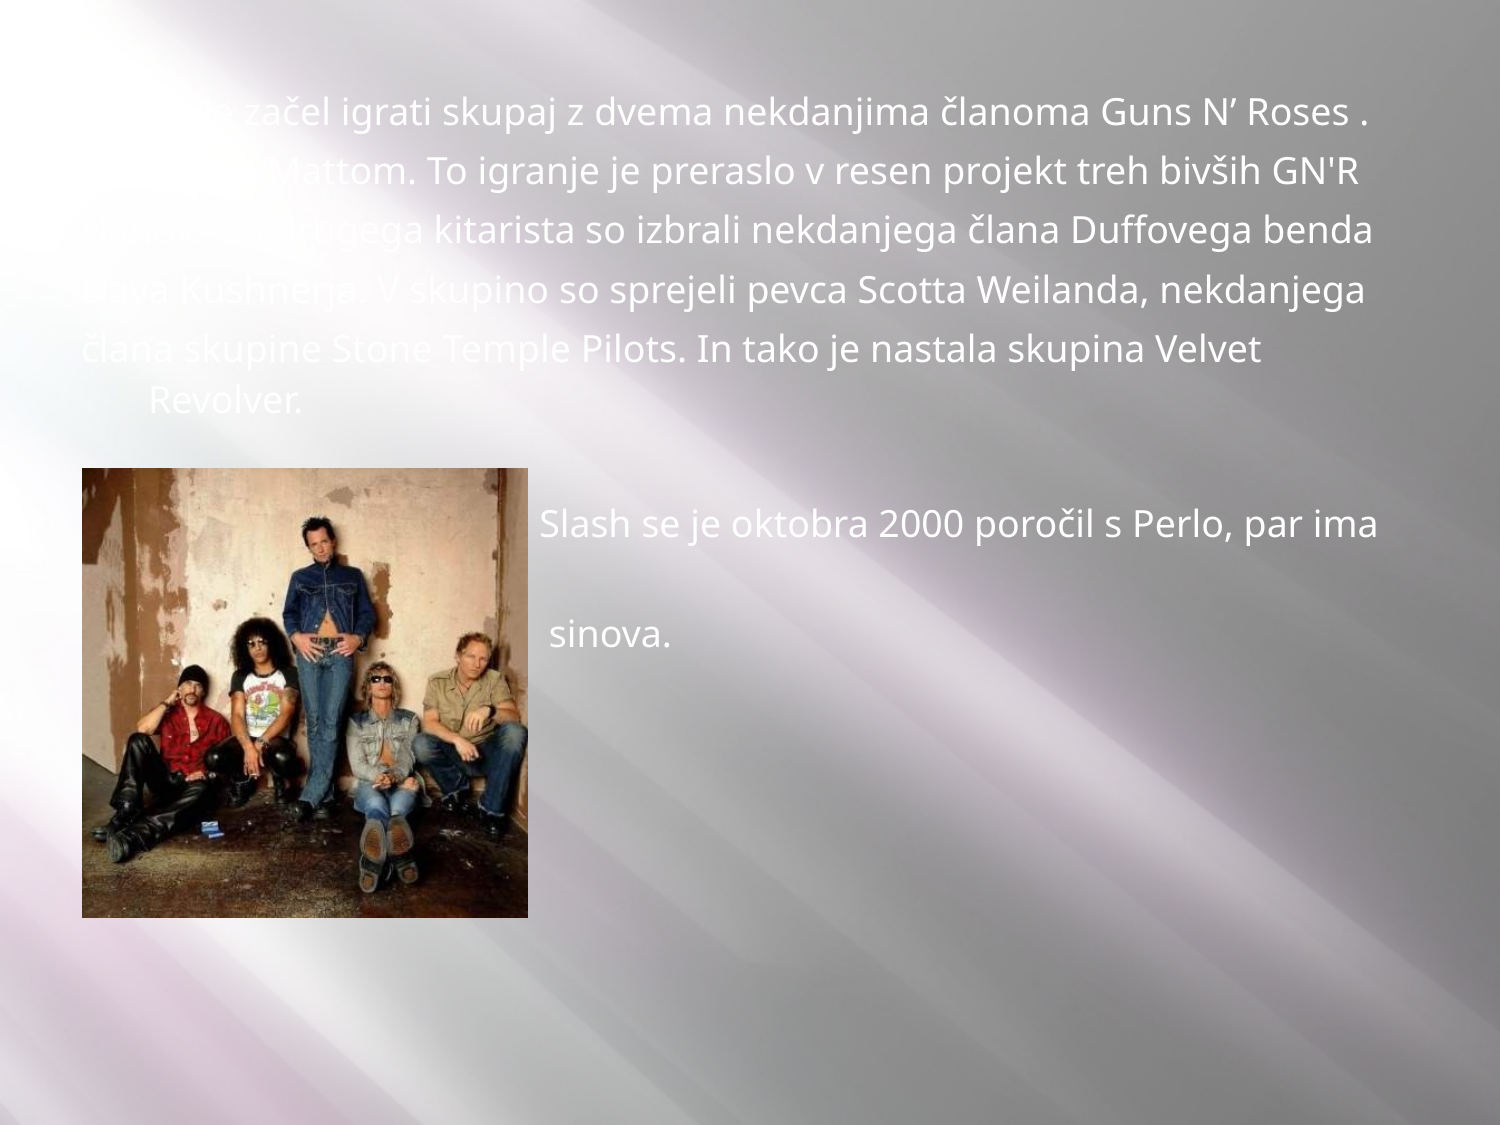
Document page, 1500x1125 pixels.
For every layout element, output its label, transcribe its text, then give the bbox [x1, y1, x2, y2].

list Kmalu je začel igrati skupaj z dvema nekdanjima članoma Guns N’ Roses . Duffom in Mattom. To igranje je preraslo v resen projekt treh bivših GN'R članov. Za drugega kitarista so izbrali nekdanjega člana Duffovega benda Dava Kushnerja. V skupino so sprejeli pevca Scotta Weilanda, nekdanjega člana skupine Stone Temple Pilots. In tako je nastala skupina Velvet Revolver. Slash se je oktobra 2000 poročil s Perlo, par ima dva sinova. [58, 82, 1425, 1036]
picture [0, 0, 1500, 1125]
